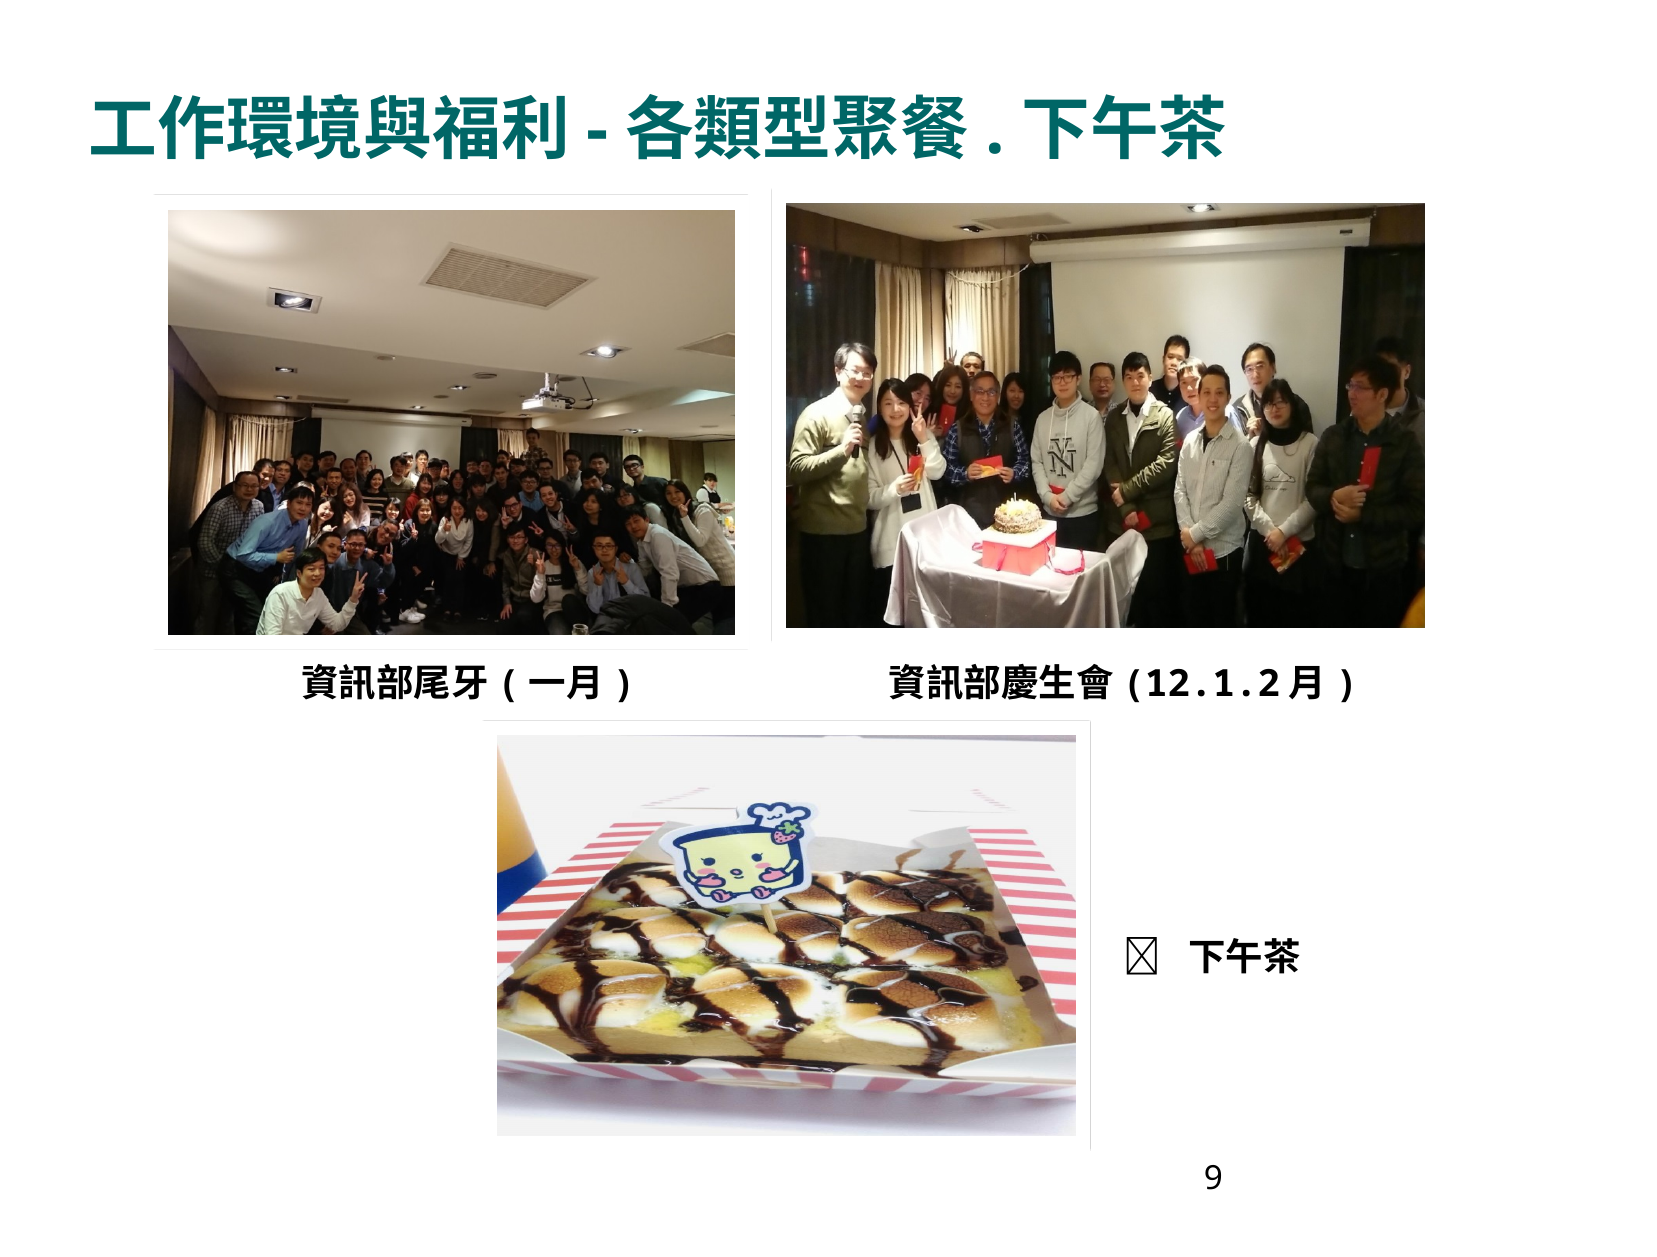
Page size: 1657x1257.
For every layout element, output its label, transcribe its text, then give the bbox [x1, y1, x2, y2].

text_box 資訊部慶生會(12.1.2月) [874, 652, 1373, 712]
text_box  下午茶 [1108, 926, 1316, 986]
slide_number 9 [1187, 1147, 1533, 1232]
picture [786, 202, 1426, 629]
picture [496, 735, 1076, 1137]
text_box 資訊部尾牙(一月) [286, 652, 651, 712]
title 工作環境與福利-各類型聚餐.下午茶 [72, 49, 1480, 203]
picture [167, 209, 735, 635]
